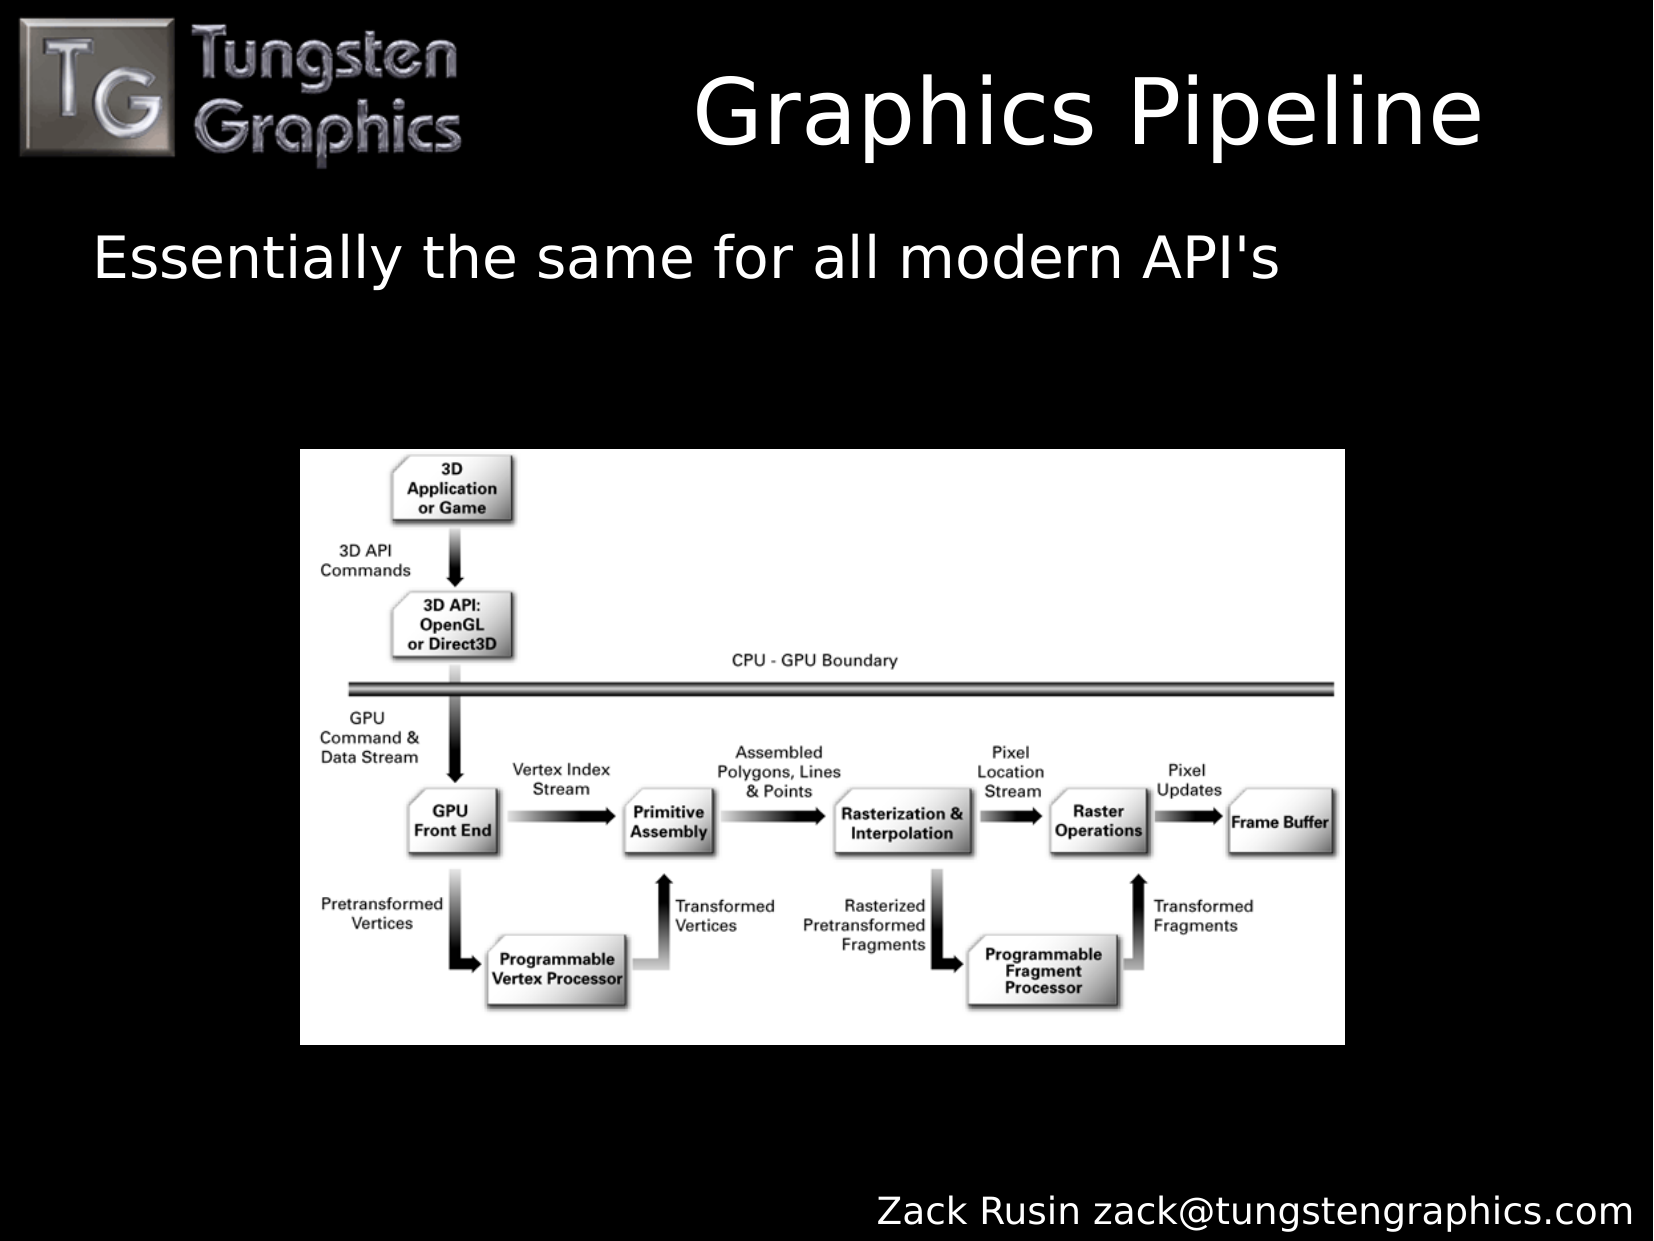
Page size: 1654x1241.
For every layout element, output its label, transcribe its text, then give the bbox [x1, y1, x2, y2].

picture [300, 449, 1345, 1045]
picture [0, 0, 555, 188]
text_box Zack Rusin zack@tungstengraphics.com [787, 1182, 1651, 1241]
list Essentially the same for all modern API's [75, 225, 1538, 376]
title Graphics Pipeline [567, 37, 1613, 188]
